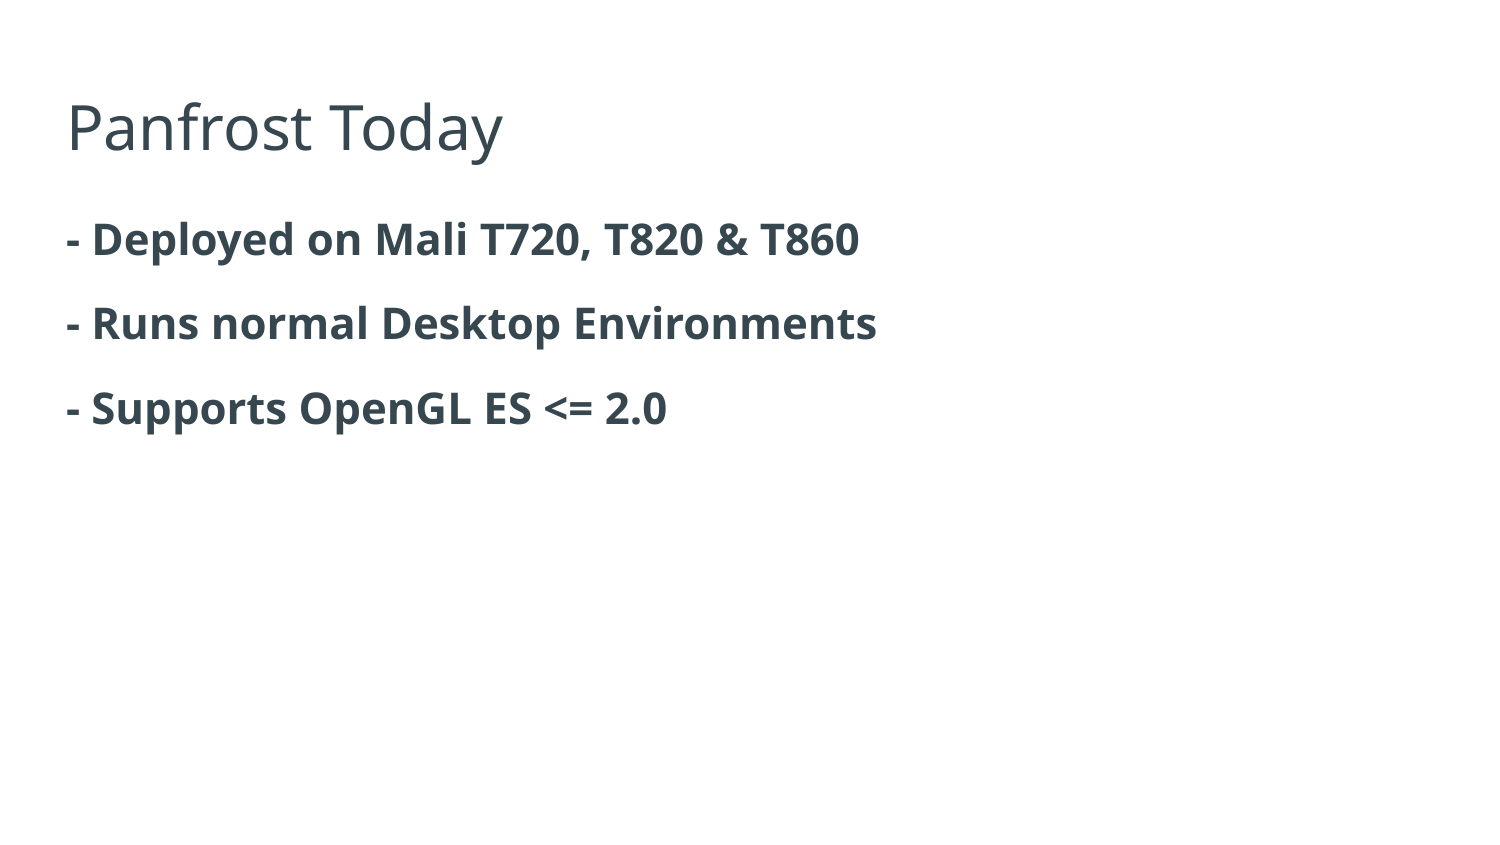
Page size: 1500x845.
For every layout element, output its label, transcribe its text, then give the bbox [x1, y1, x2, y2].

title Panfrost Today [51, 72, 1449, 167]
list - Deployed on Mali T720, T820 & T860 - Runs normal Desktop Environments - Supports OpenGL ES <= 2.0 [51, 189, 1216, 750]
